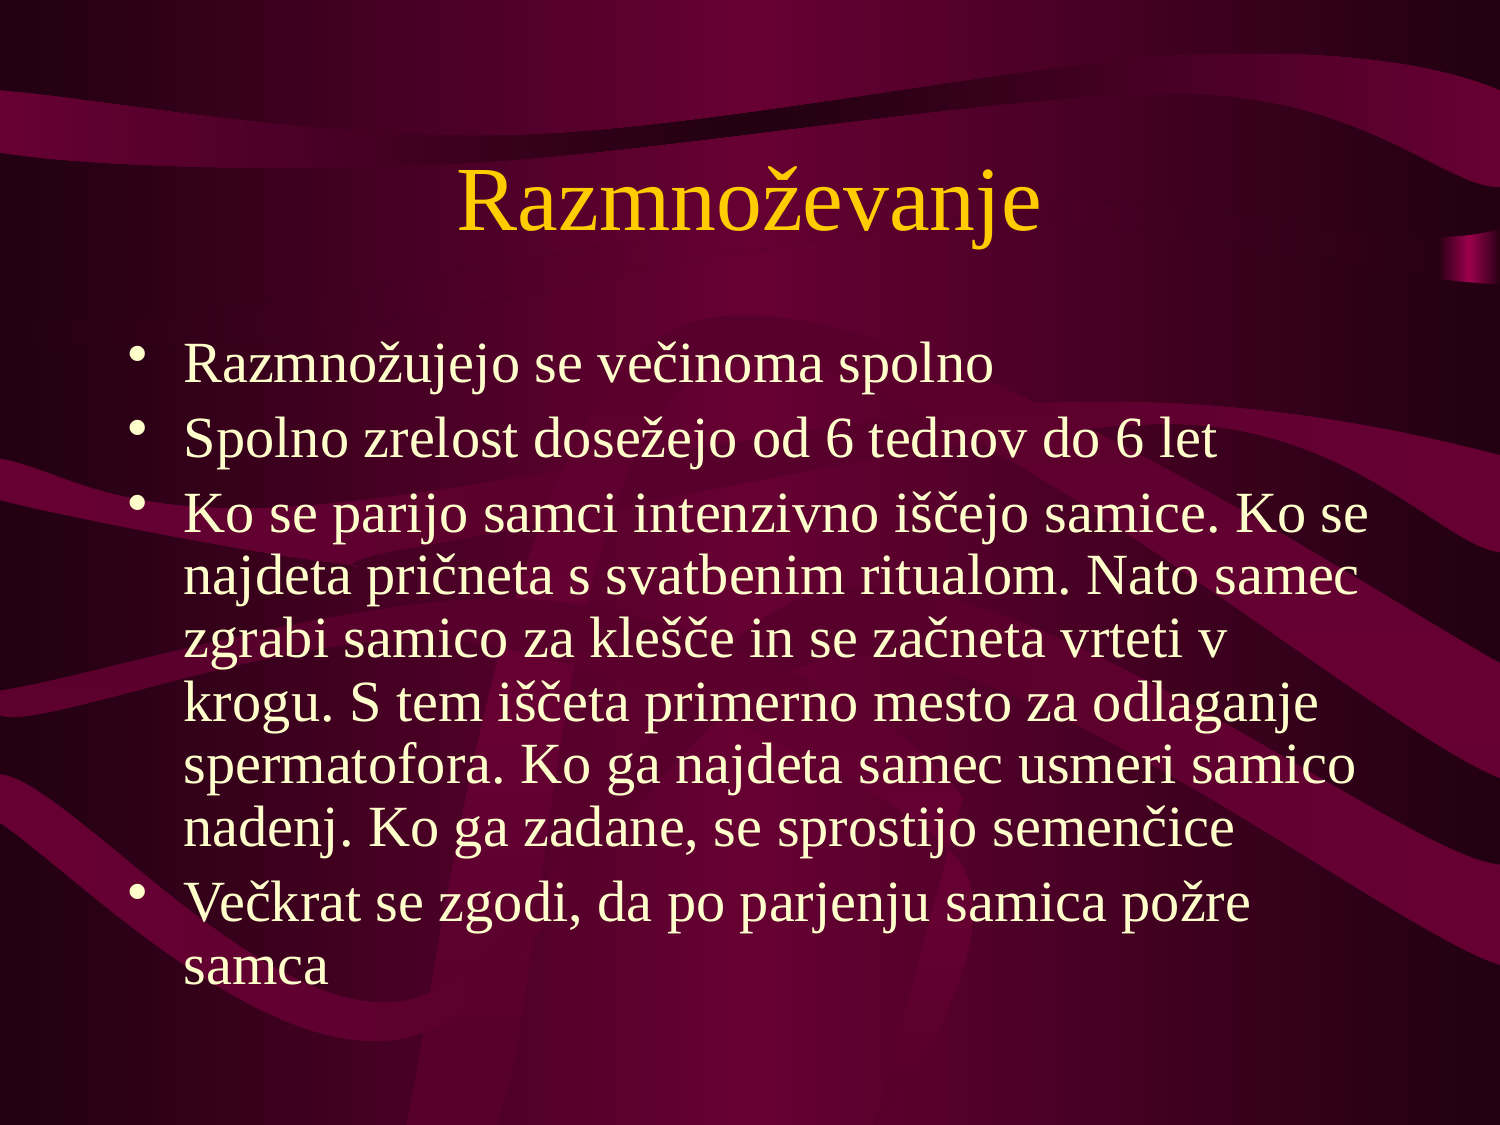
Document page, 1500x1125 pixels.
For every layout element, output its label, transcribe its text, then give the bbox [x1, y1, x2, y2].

title Razmnoževanje [112, 99, 1388, 288]
list Razmnožujejo se večinoma spolno Spolno zrelost dosežejo od 6 tednov do 6 let Ko se parijo samci intenzivno iščejo samice. Ko se najdeta pričneta s svatbenim ritualom. Nato samec zgrabi samico za klešče in se začneta vrteti v krogu. S tem iščeta primerno mesto za odlaganje spermatofora. Ko ga najdeta samec usmeri samico nadenj. Ko ga zadane, se sprostijo semenčice Večkrat se zgodi, da po parjenju samica požre samca [112, 324, 1388, 1000]
